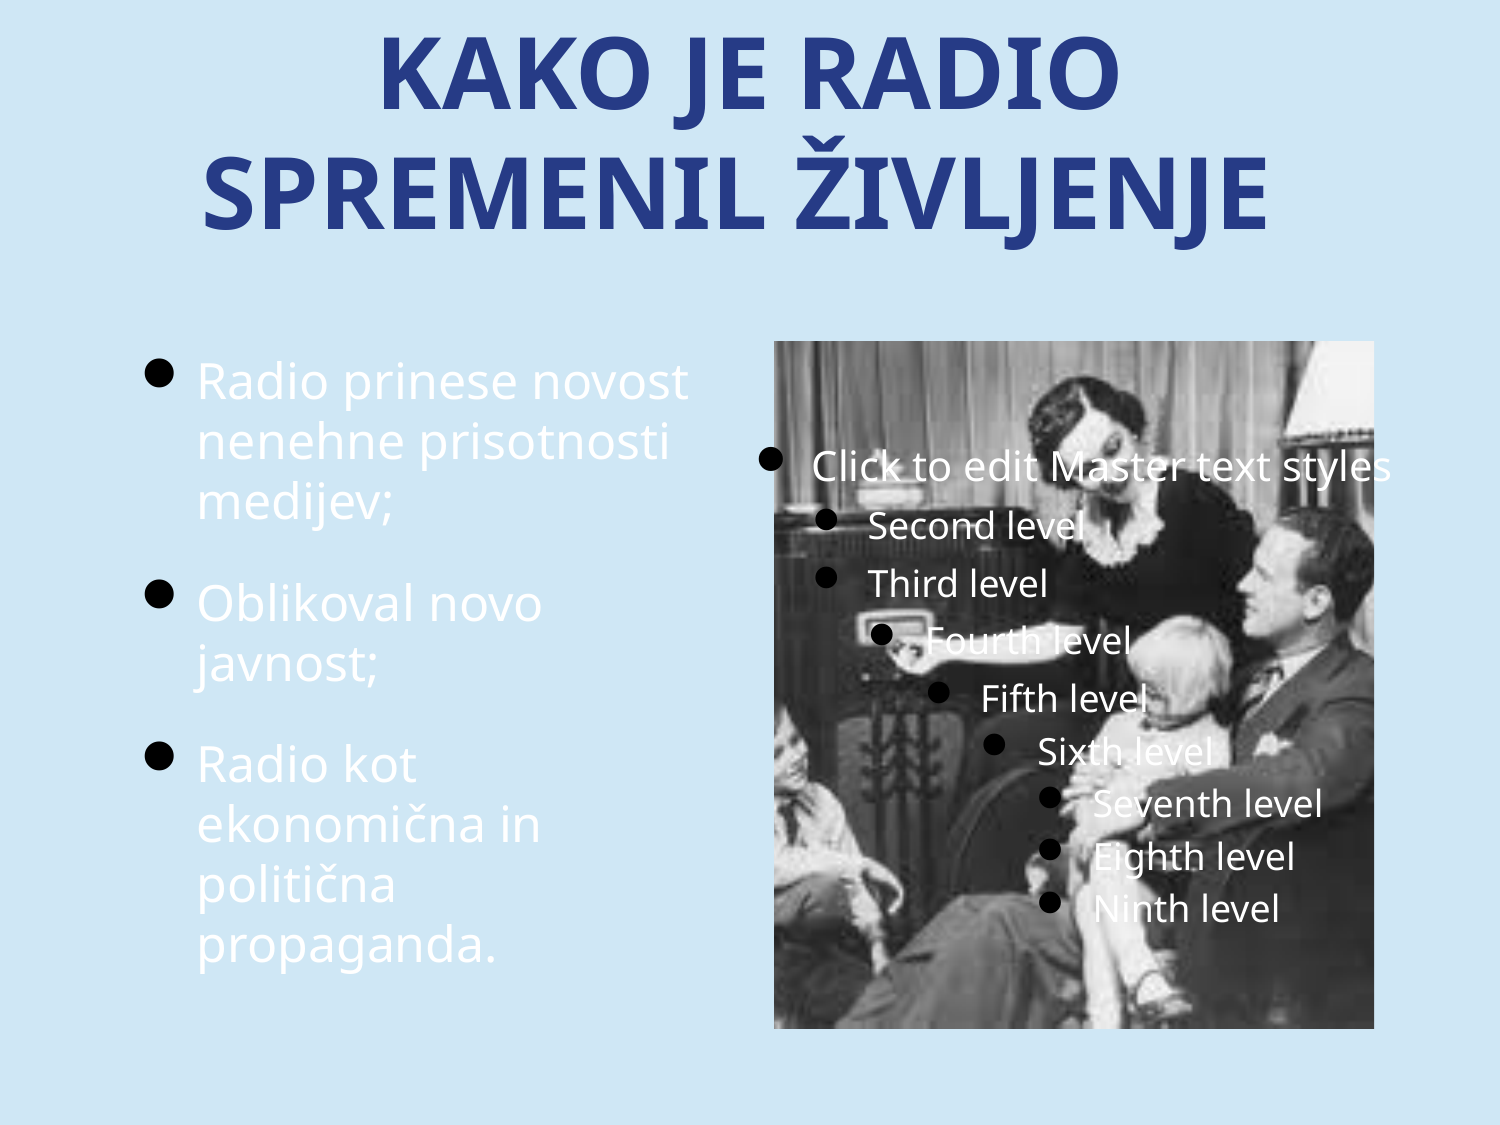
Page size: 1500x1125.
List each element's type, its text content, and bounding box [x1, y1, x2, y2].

picture [774, 341, 1375, 1029]
list Radio prinese novost nenehne prisotnosti medijev; Oblikoval novo javnost; Radio kot ekonomična in politična propaganda. [125, 341, 726, 1029]
title KAKO JE RADIO SPREMENIL ŽIVLJENJE [125, 12, 1375, 246]
